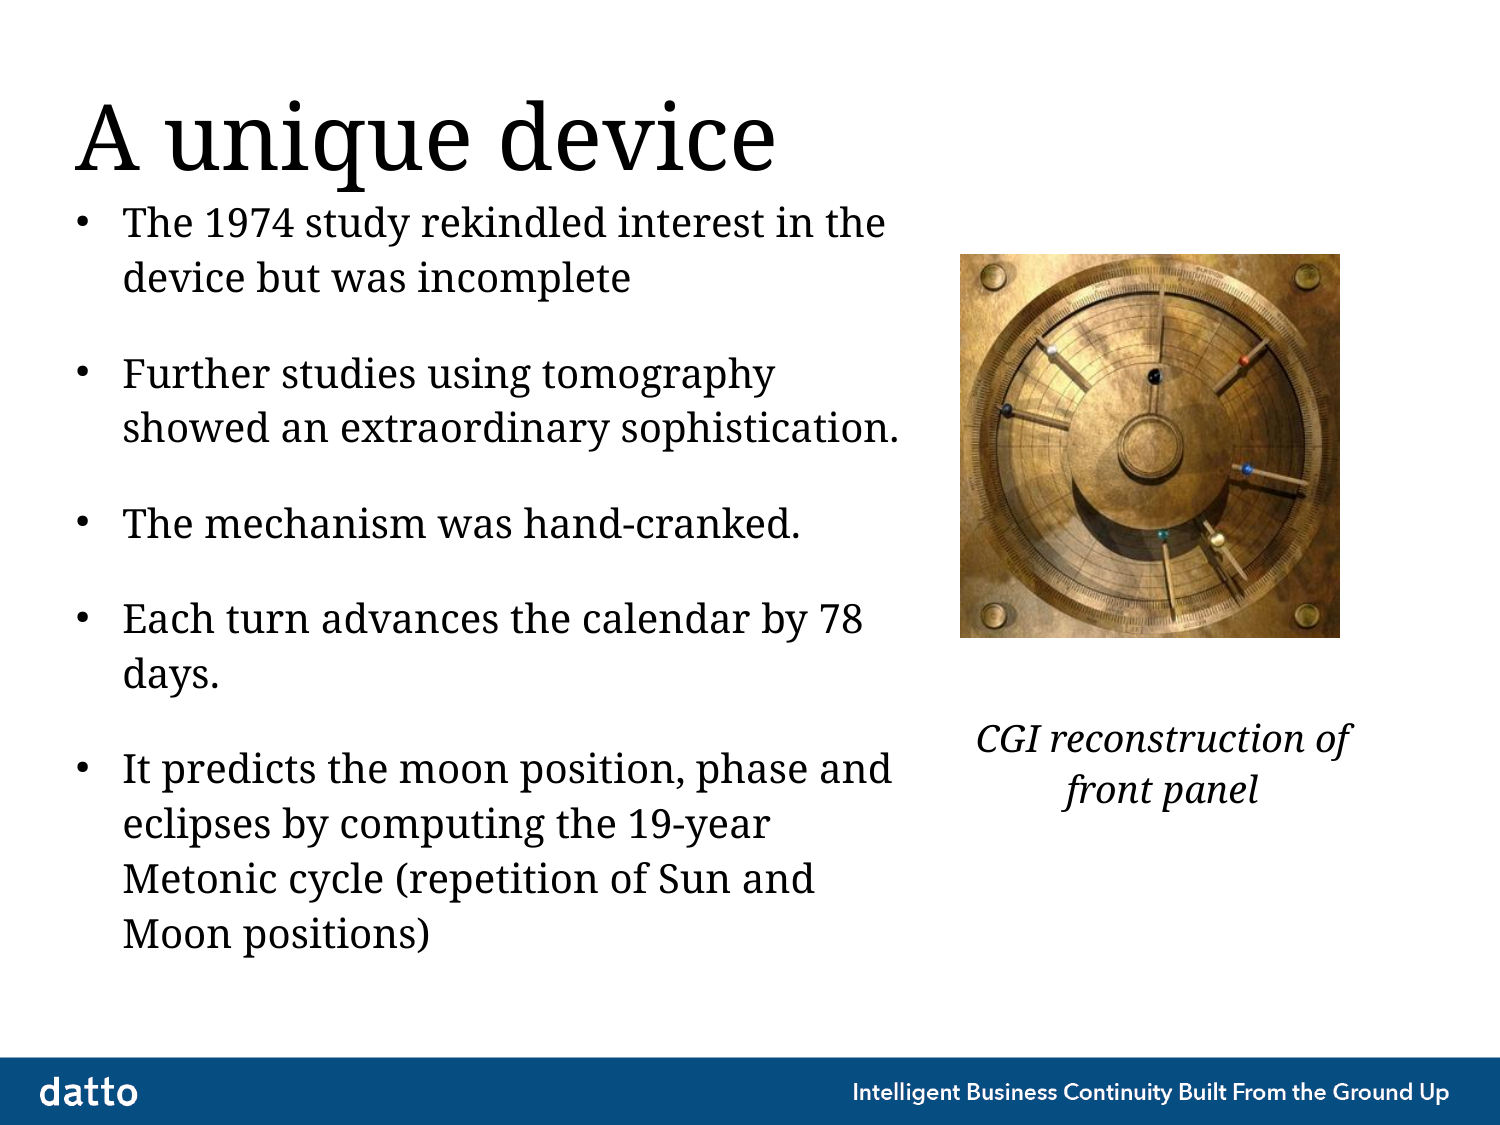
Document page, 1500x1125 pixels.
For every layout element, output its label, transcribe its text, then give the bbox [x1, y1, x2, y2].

text_box CGI reconstruction of front panel [960, 705, 1366, 806]
list The 1974 study rekindled interest in the device but was incomplete Further studies using tomography showed an extraordinary sophistication. The mechanism was hand-cranked. Each turn advances the calendar by 78 days. It predicts the moon position, phase and eclipses by computing the 19-year Metonic cycle (repetition of Sun and Moon positions) [60, 195, 916, 1012]
picture [0, 0, 1500, 1125]
title A unique device [75, 64, 1425, 205]
